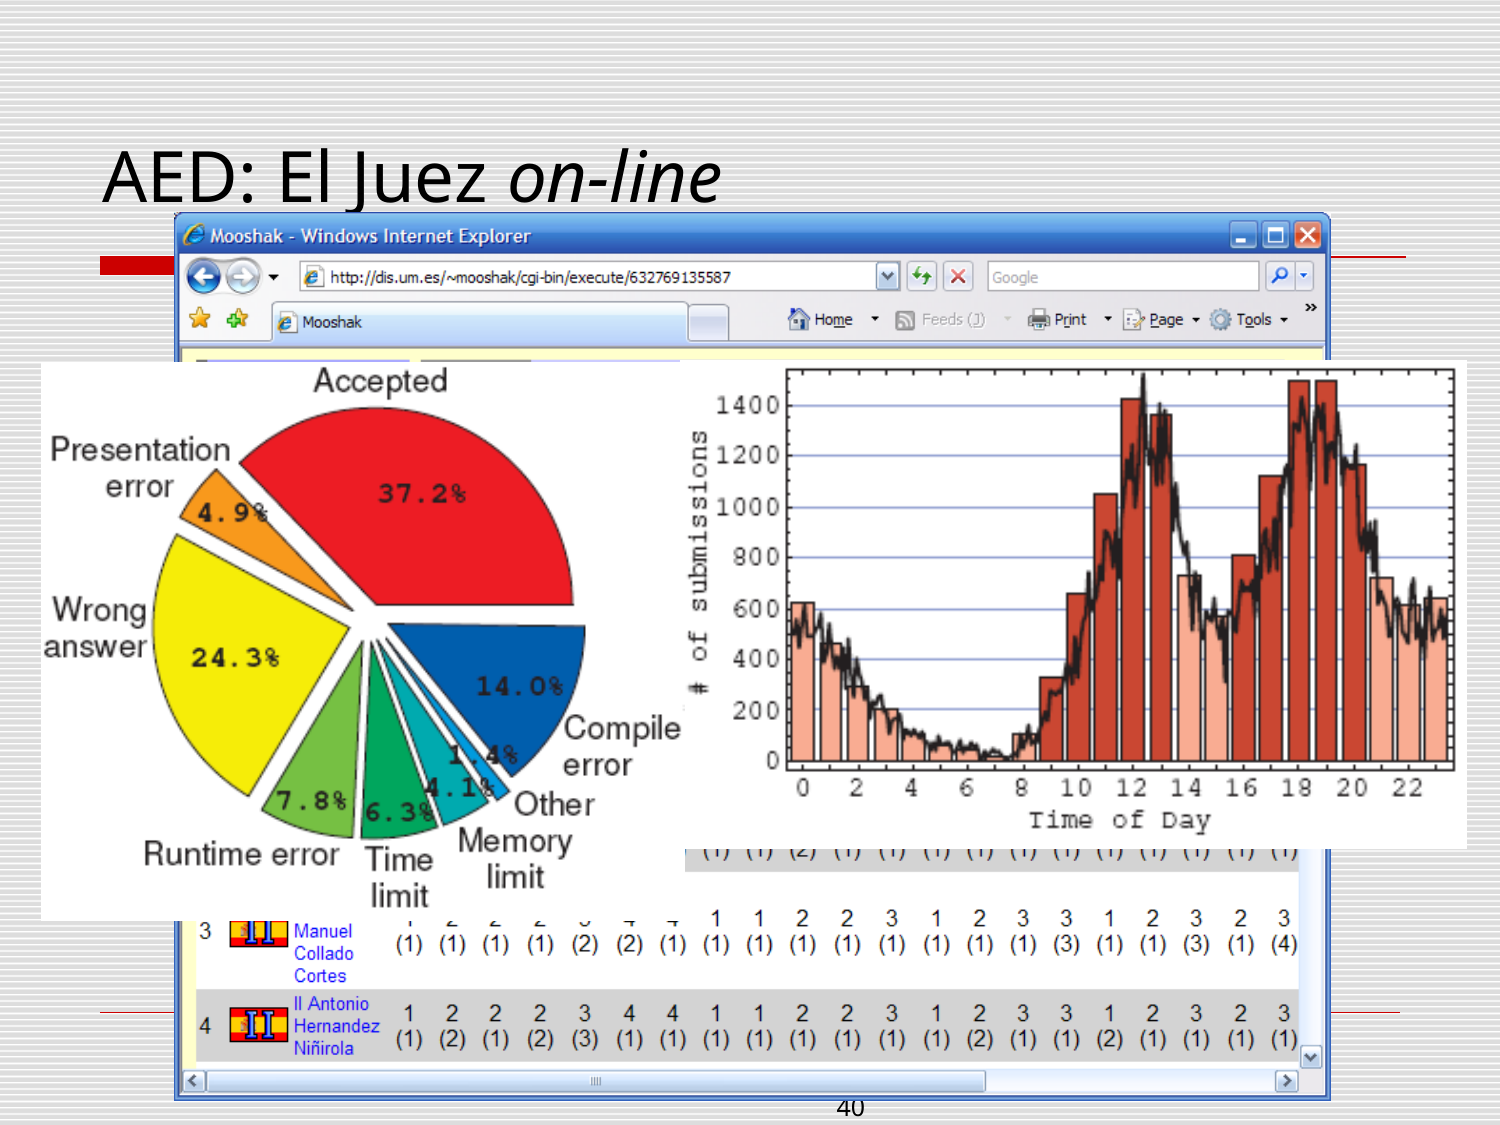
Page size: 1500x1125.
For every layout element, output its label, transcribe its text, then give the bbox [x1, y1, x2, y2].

title AED: El Juez on-line [87, 111, 1400, 224]
picture [0, 0, 1500, 1125]
